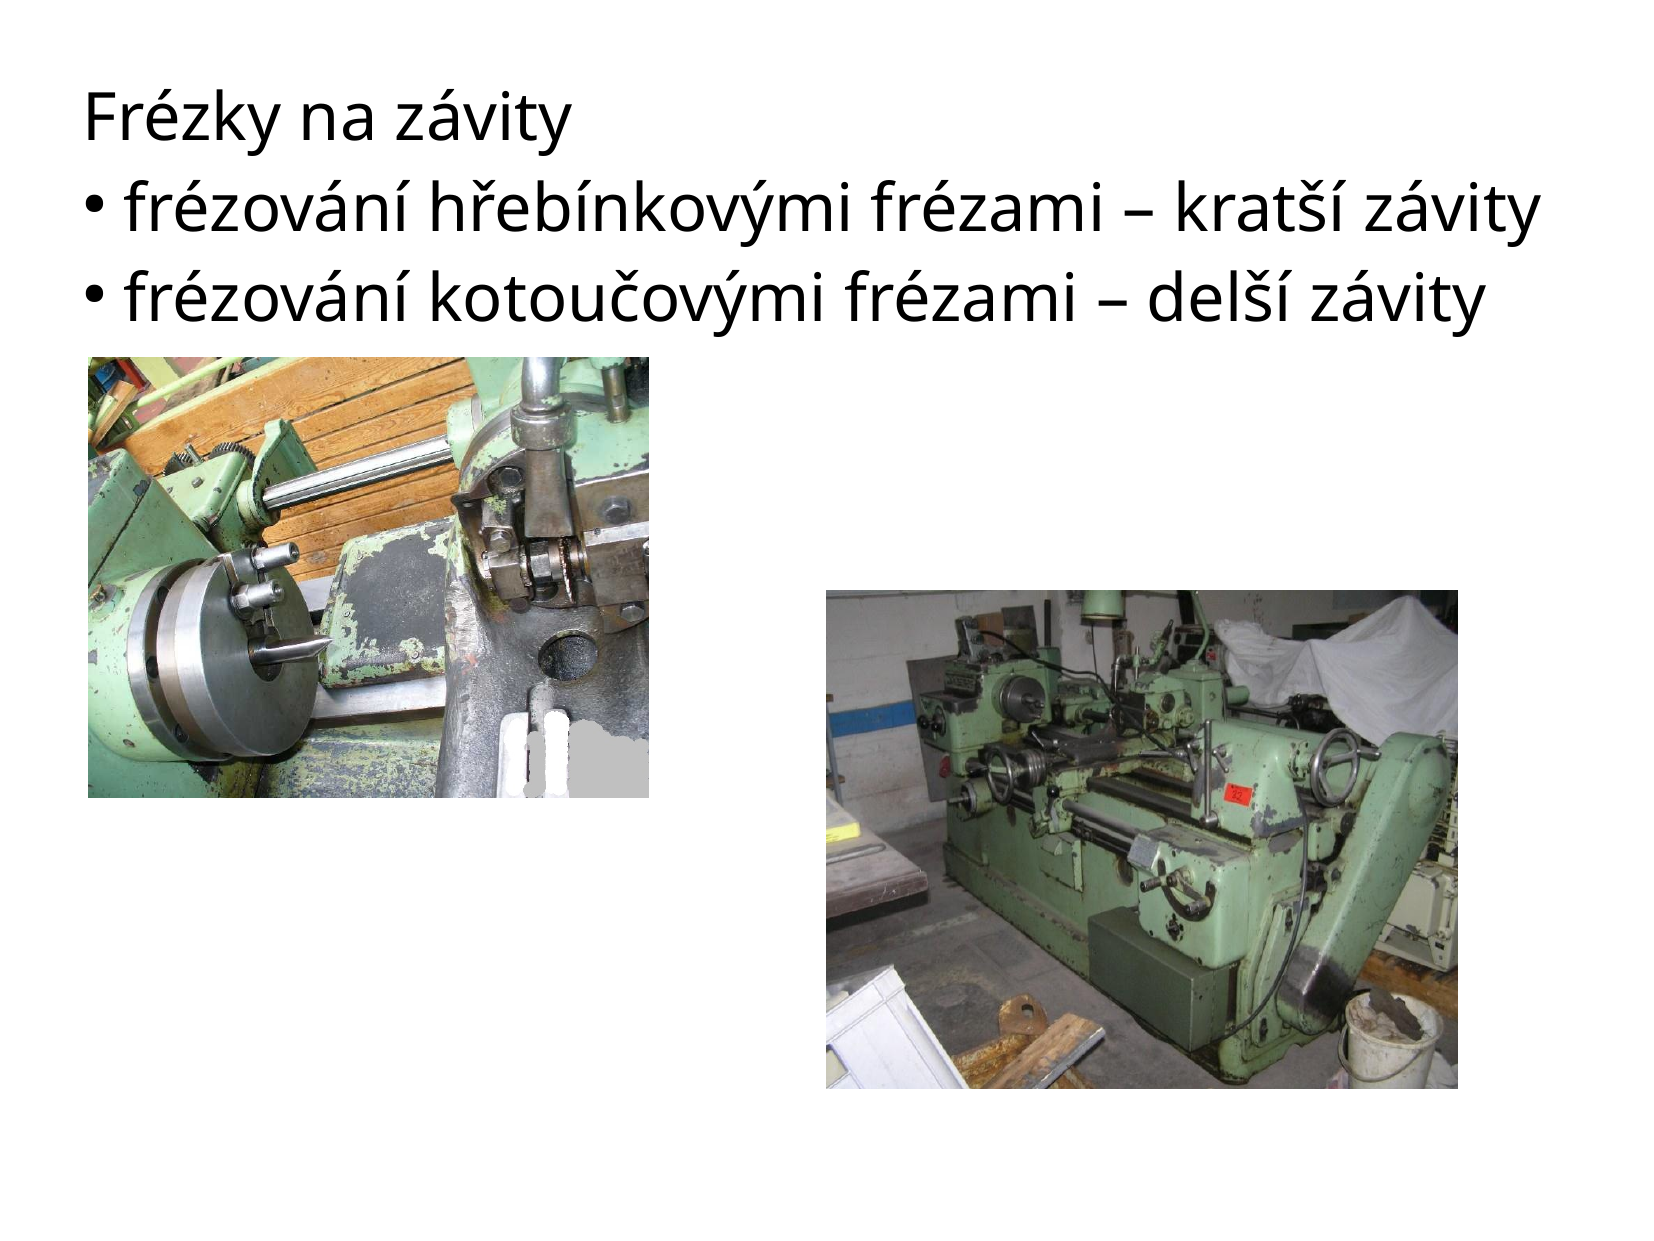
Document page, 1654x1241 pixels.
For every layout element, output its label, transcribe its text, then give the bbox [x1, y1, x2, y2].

subtitle Frézky na závity frézování hřebínkovými frézami – kratší závity frézování kotoučovými frézami – delší závity [82, 56, 1571, 1102]
picture [826, 590, 1458, 1089]
picture [88, 357, 649, 798]
